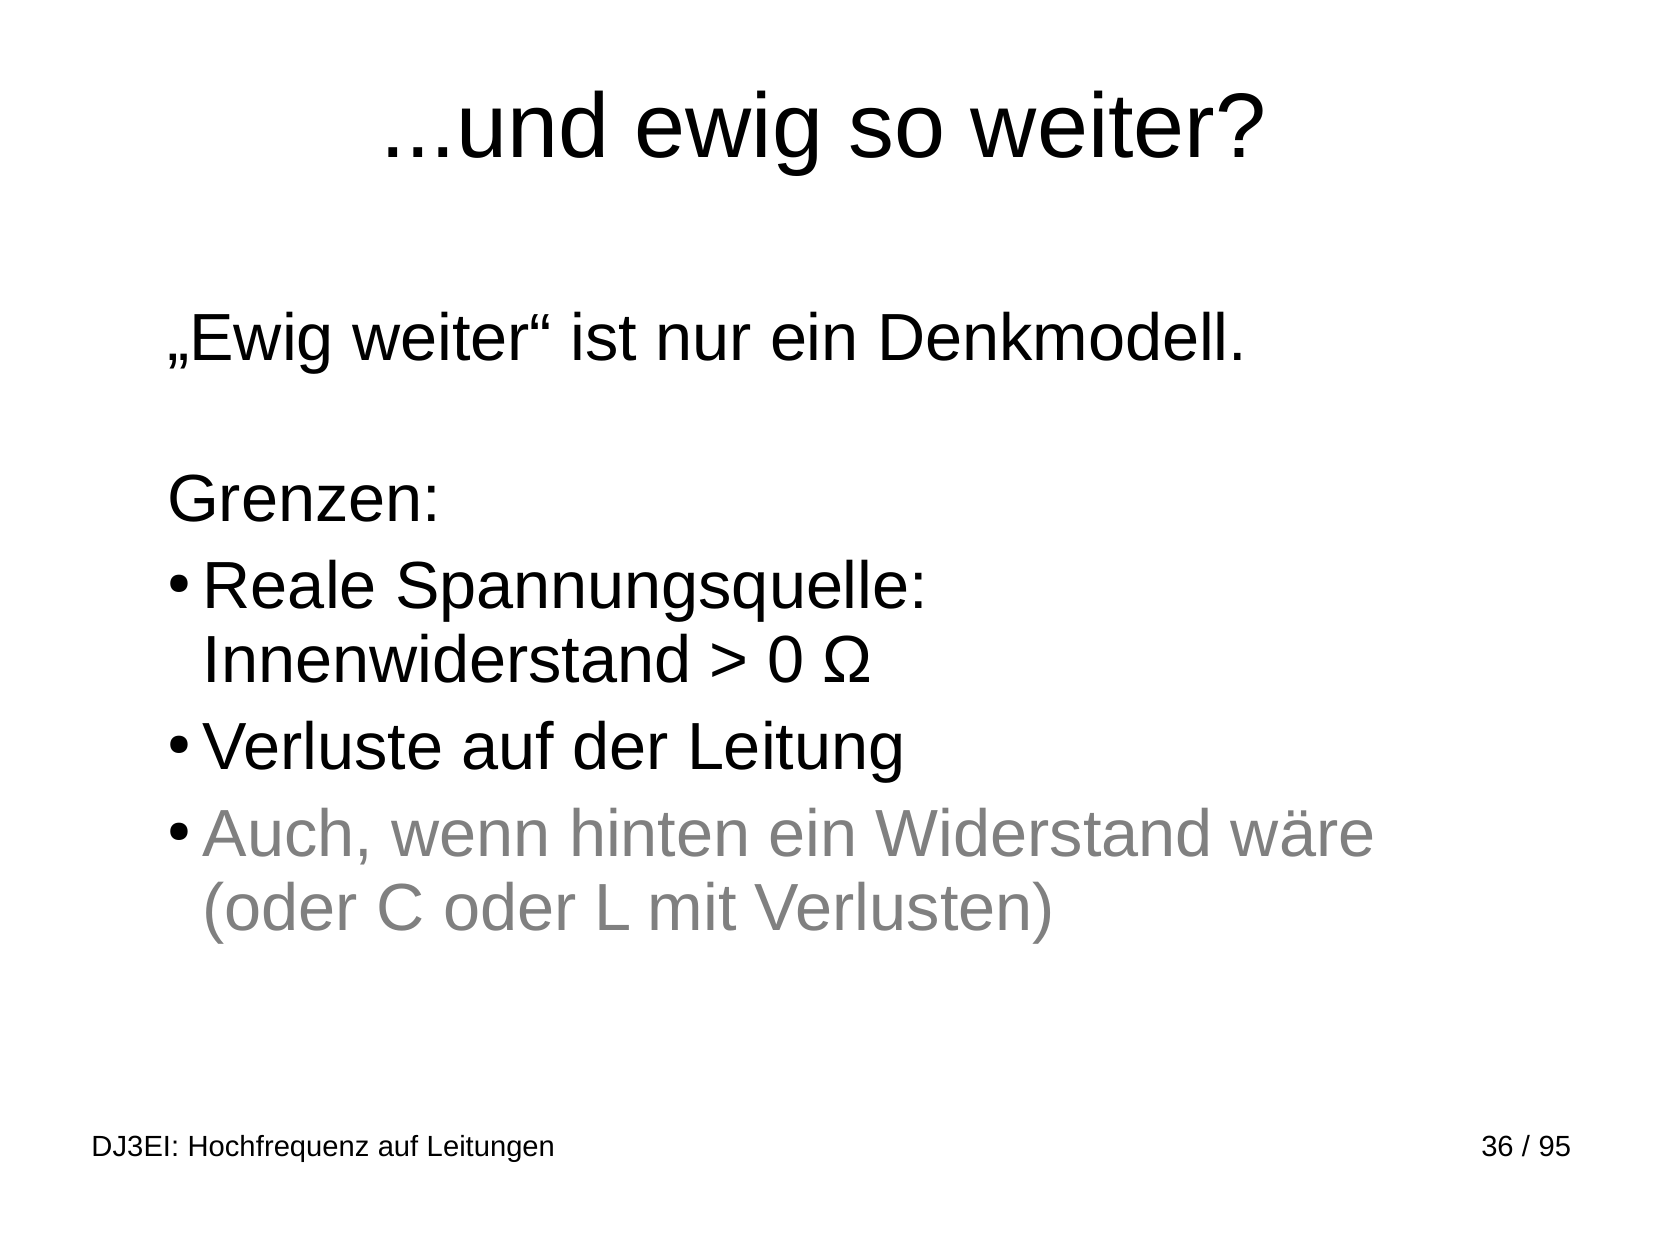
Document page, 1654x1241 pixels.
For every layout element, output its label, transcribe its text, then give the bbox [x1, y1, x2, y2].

title ...und ewig so weiter? [79, 21, 1568, 229]
text_box „Ewig weiter“ ist nur ein Denkmodell. Grenzen: Reale Spannungsquelle: Innenwiderstand > 0 Ω Verluste auf der Leitung Auch, wenn hinten ein Widerstand wäre (oder C oder L mit Verlusten) [152, 292, 1536, 1087]
